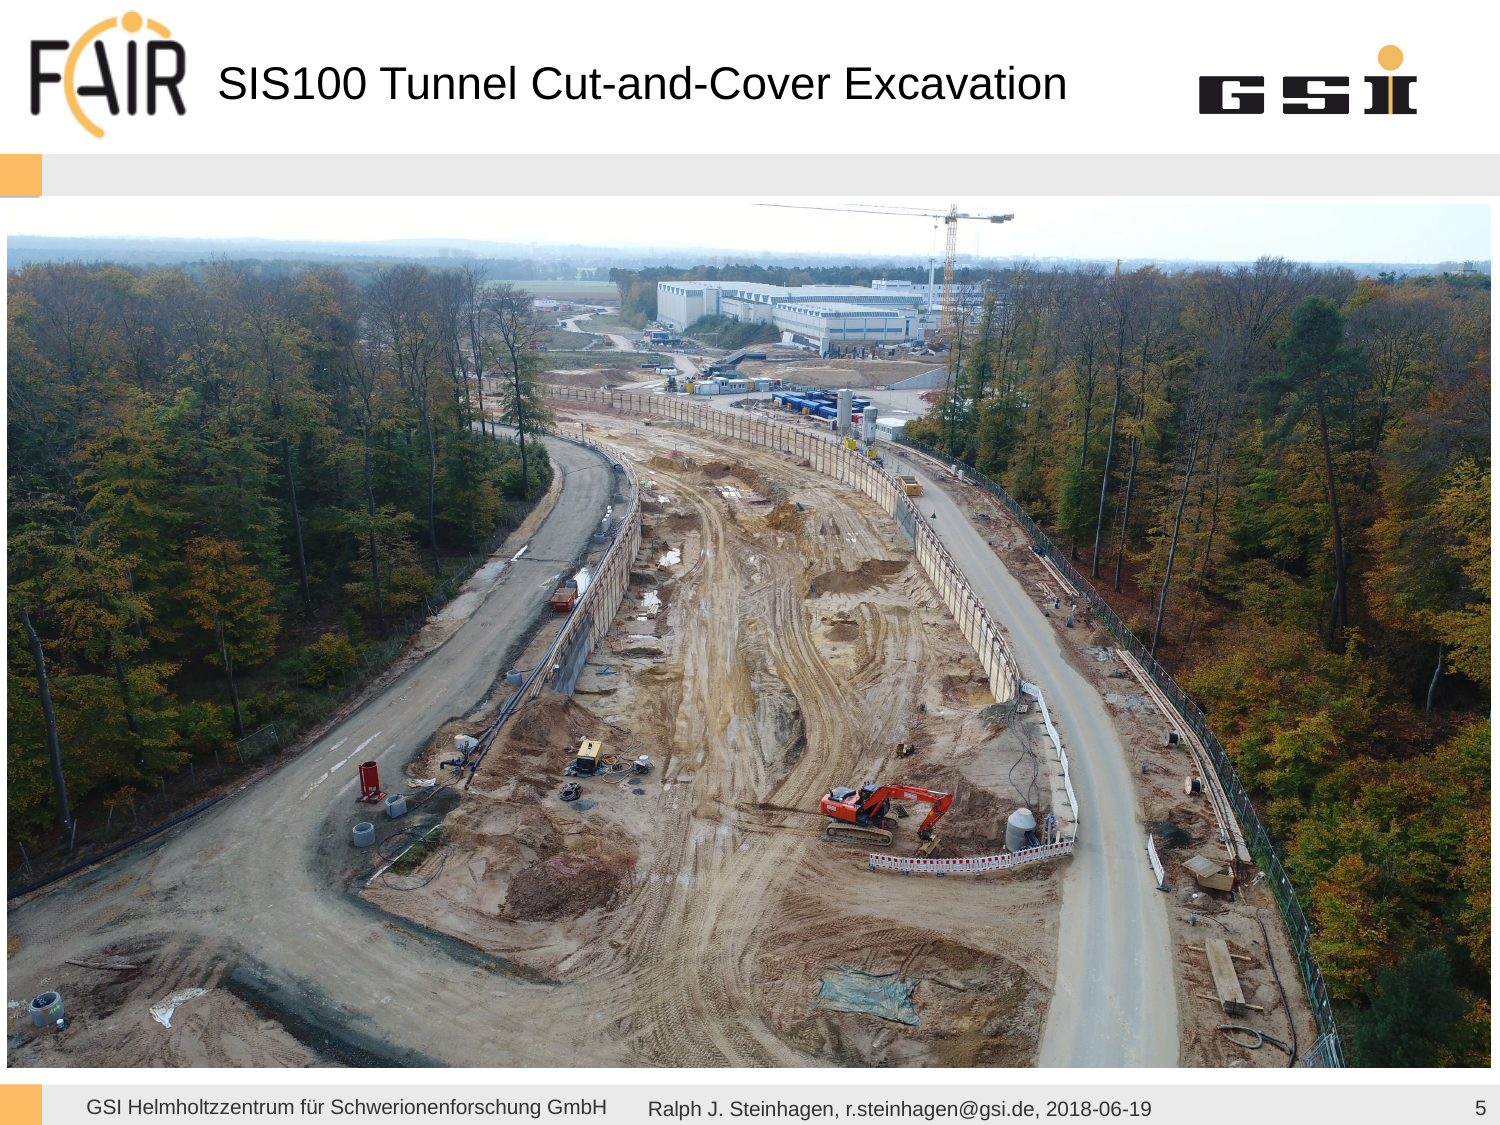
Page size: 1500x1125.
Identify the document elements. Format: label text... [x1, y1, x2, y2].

title SIS100 Tunnel Cut-and-Cover Excavation [217, 20, 1109, 147]
picture [7, 204, 1491, 1068]
picture [30, 9, 187, 141]
picture [1197, 42, 1419, 117]
